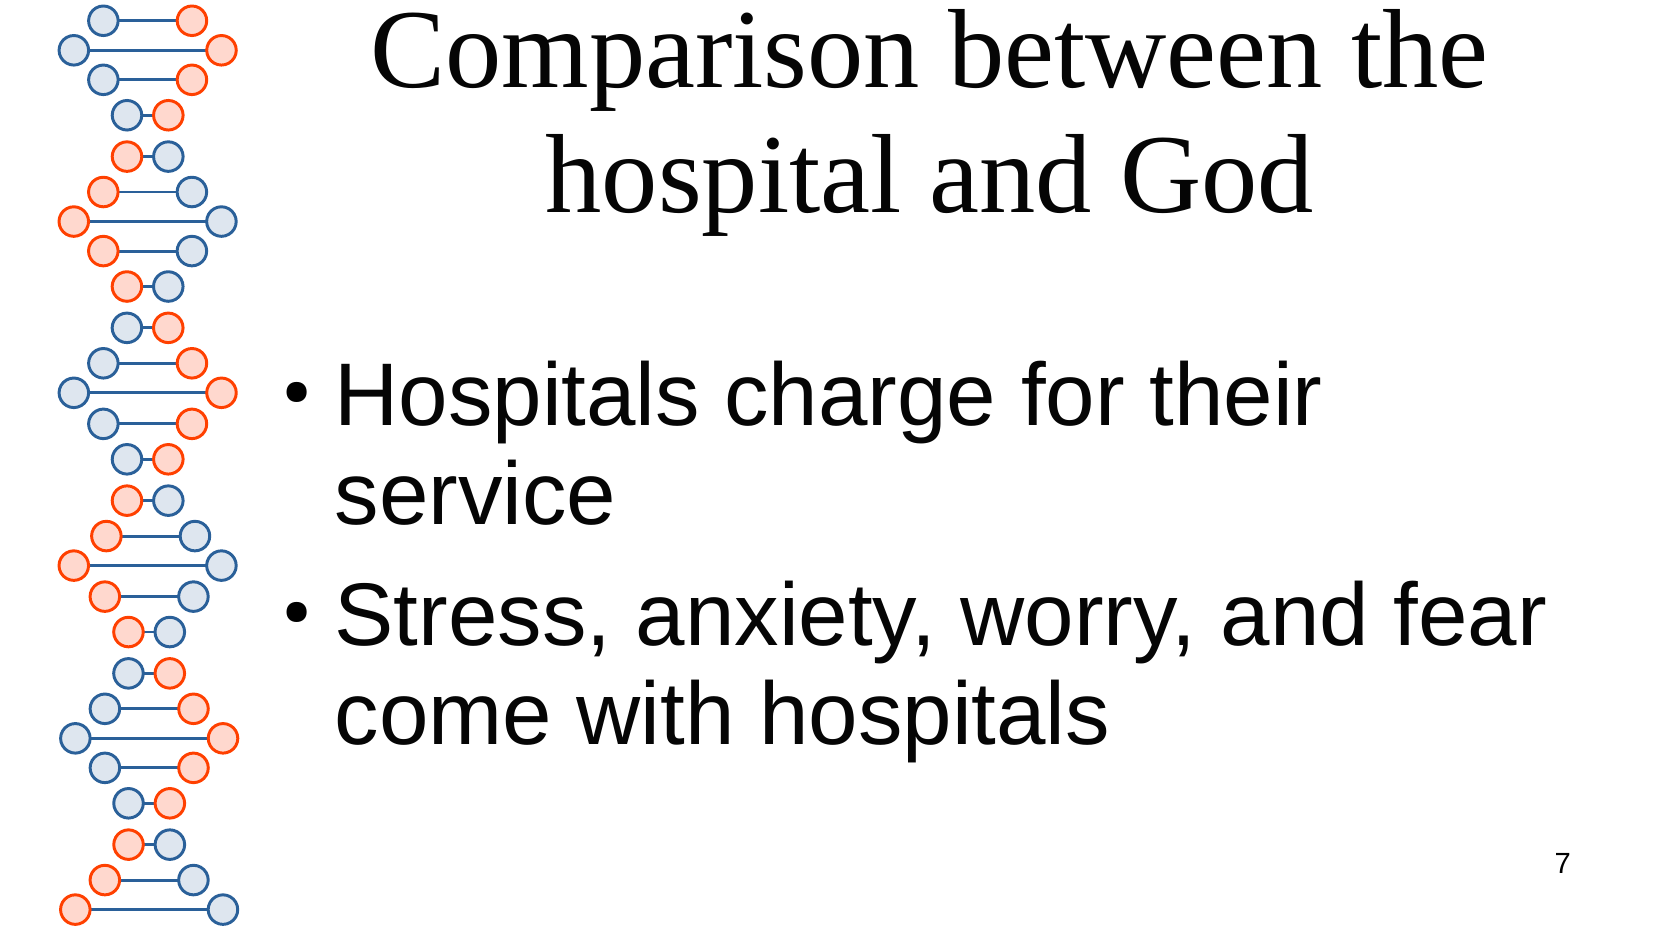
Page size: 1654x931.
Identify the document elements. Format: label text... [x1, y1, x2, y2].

title Comparison between the hospital and God [265, 0, 1595, 224]
list Hospitals charge for their service Stress, anxiety, worry, and fear come with hospitals [265, 224, 1595, 764]
